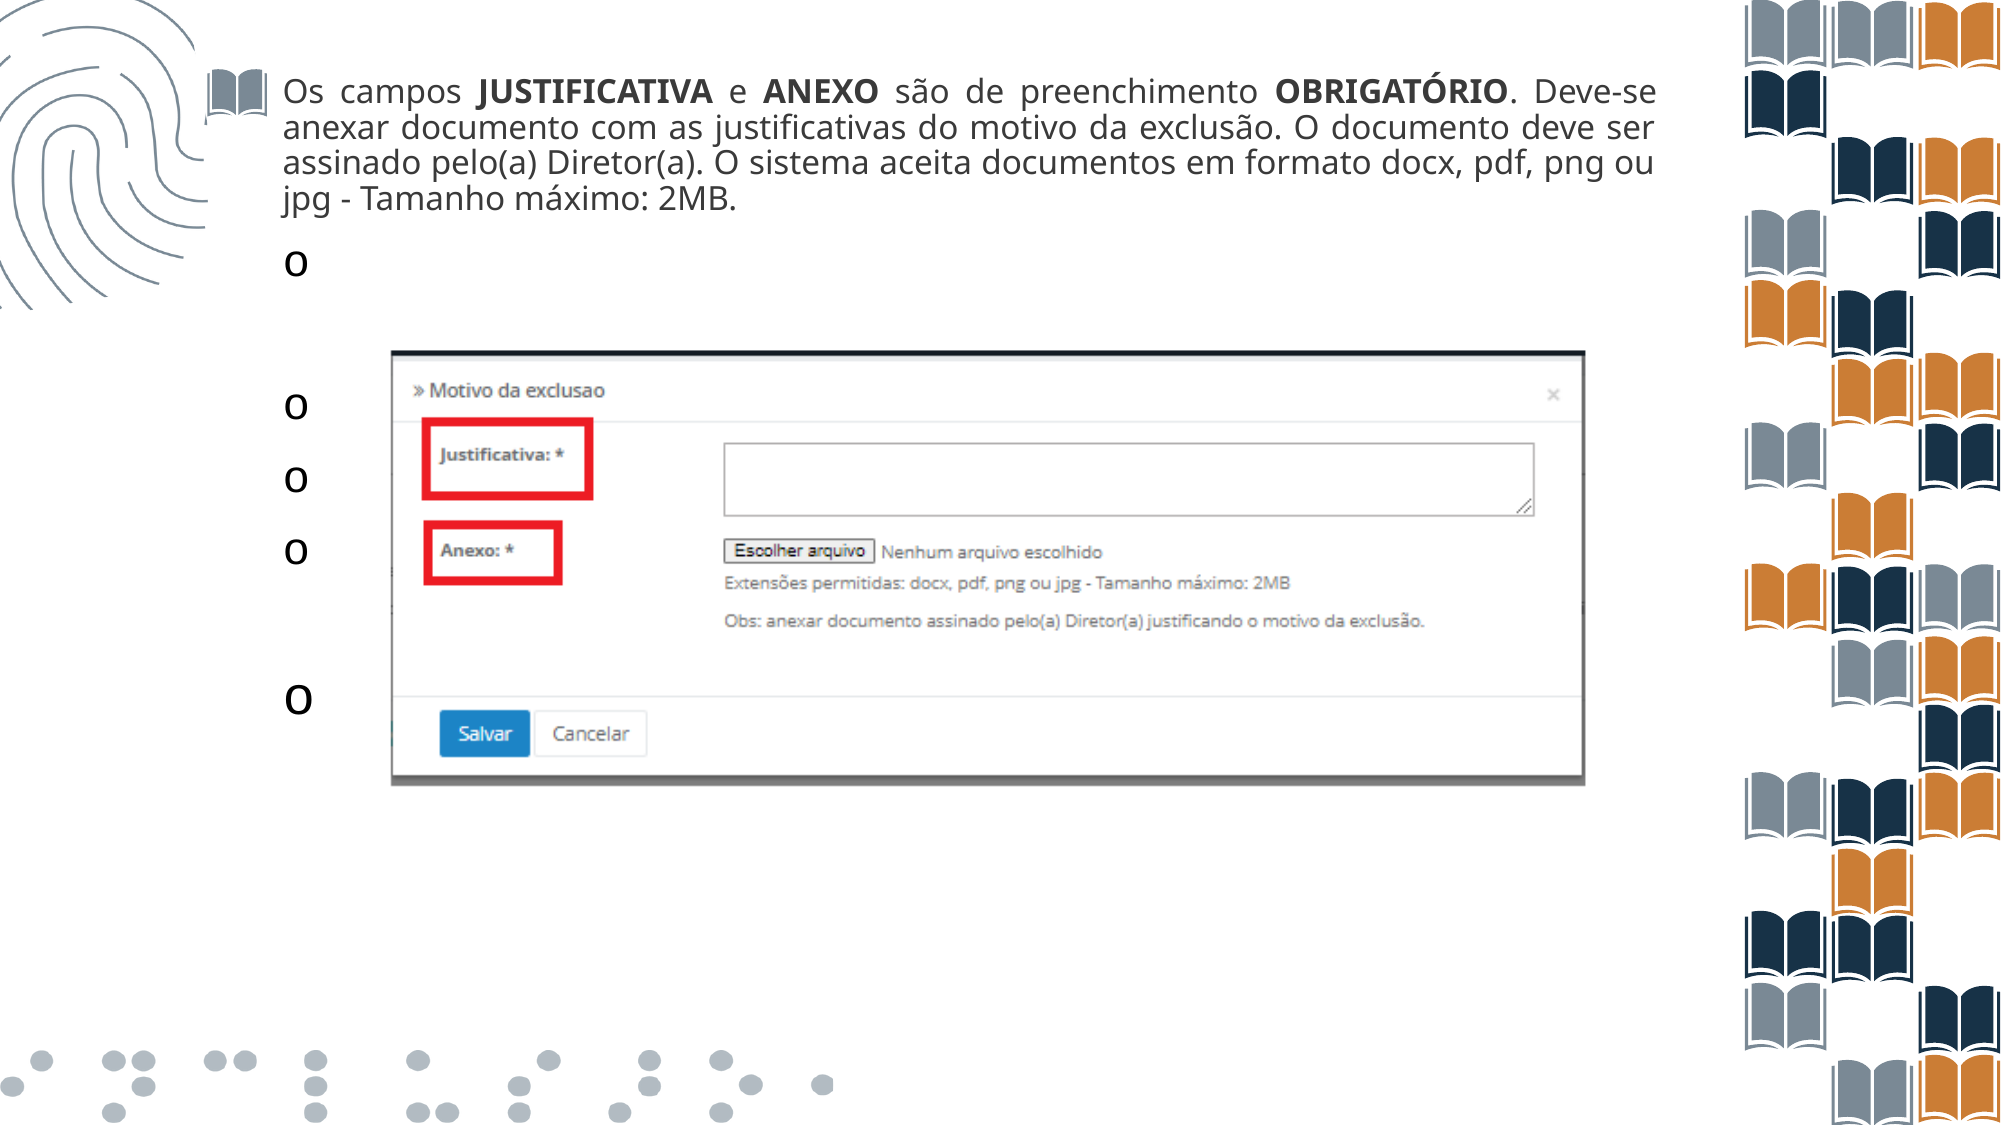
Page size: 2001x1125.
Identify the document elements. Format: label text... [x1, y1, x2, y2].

text_box [1831, 0, 1914, 69]
text_box [1918, 134, 2000, 206]
text_box [1831, 775, 1914, 984]
text_box [1831, 1056, 1914, 1125]
text_box [1744, 560, 1827, 632]
text_box [1831, 563, 1914, 635]
text_box [0, 0, 267, 316]
text_box [1918, 207, 2000, 279]
text_box [1744, 907, 1827, 1051]
text_box [1744, 206, 1827, 348]
text_box [1744, 0, 1827, 139]
text_box [1831, 287, 1914, 427]
text_box [1918, 0, 2000, 71]
text_box Os campos JUSTIFICATIVA e ANEXO são de preenchimento OBRIGATÓRIO. Deve-se anexar documento com as justificativas do motivo da exclusão. O documento deve ser assinado pelo(a) Diretor(a). O sistema aceita documentos em formato docx, pdf, png ou jpg - Tamanho máximo: 2MB. [267, 66, 1715, 223]
text_box [1831, 133, 1914, 205]
text_box [1918, 982, 2000, 1123]
text_box [1918, 349, 2000, 492]
text_box [1744, 769, 1827, 840]
picture [386, 349, 1593, 790]
text_box [1744, 419, 1827, 491]
text_box [1831, 489, 1914, 561]
text_box [0, 1050, 834, 1123]
text_box [1831, 636, 1914, 708]
text_box [1918, 561, 2000, 841]
